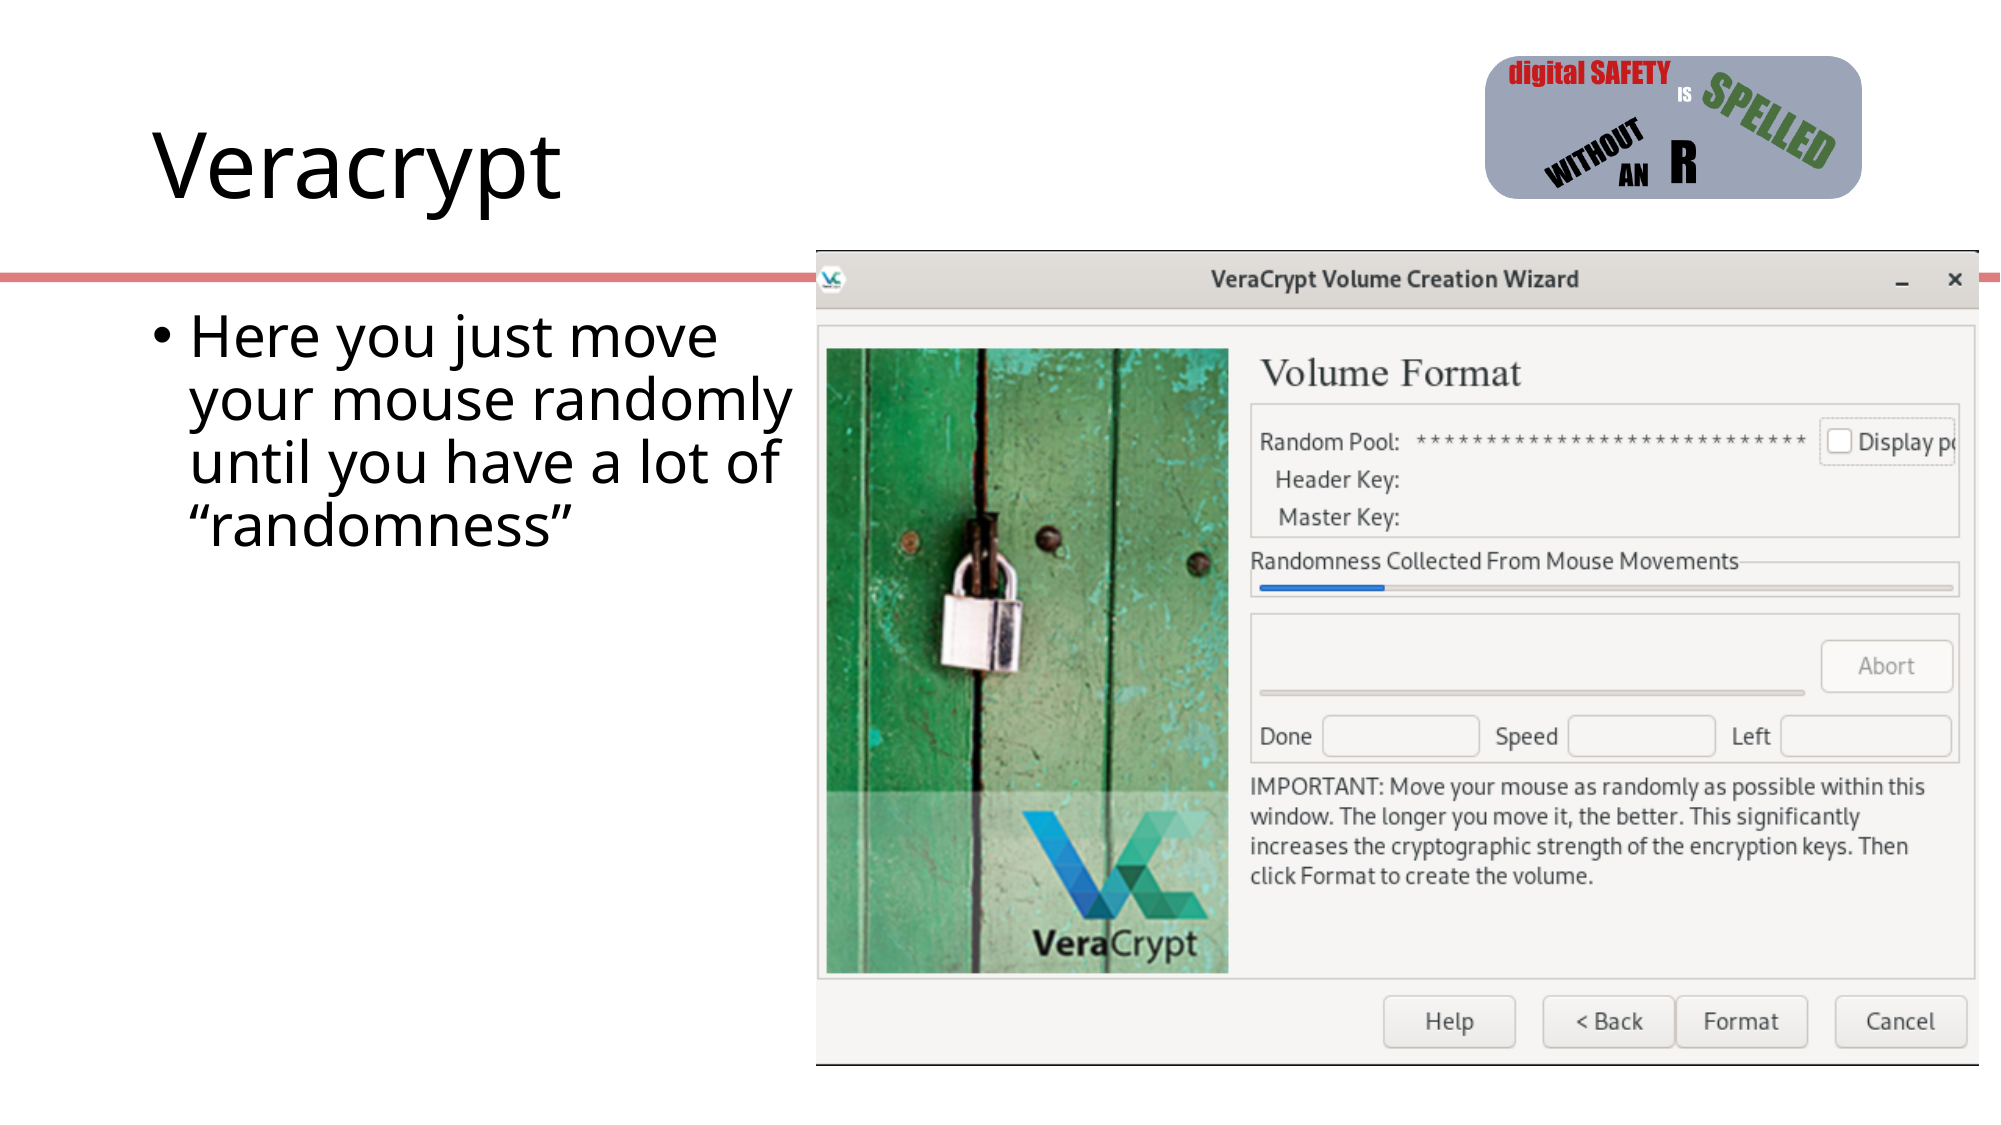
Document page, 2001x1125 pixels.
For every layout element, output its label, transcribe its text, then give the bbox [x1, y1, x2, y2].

list Here you just move your mouse randomly until you have a lot of “randomness” [137, 299, 816, 1014]
picture [816, 250, 1979, 1066]
title Veracrypt [137, 59, 1863, 278]
